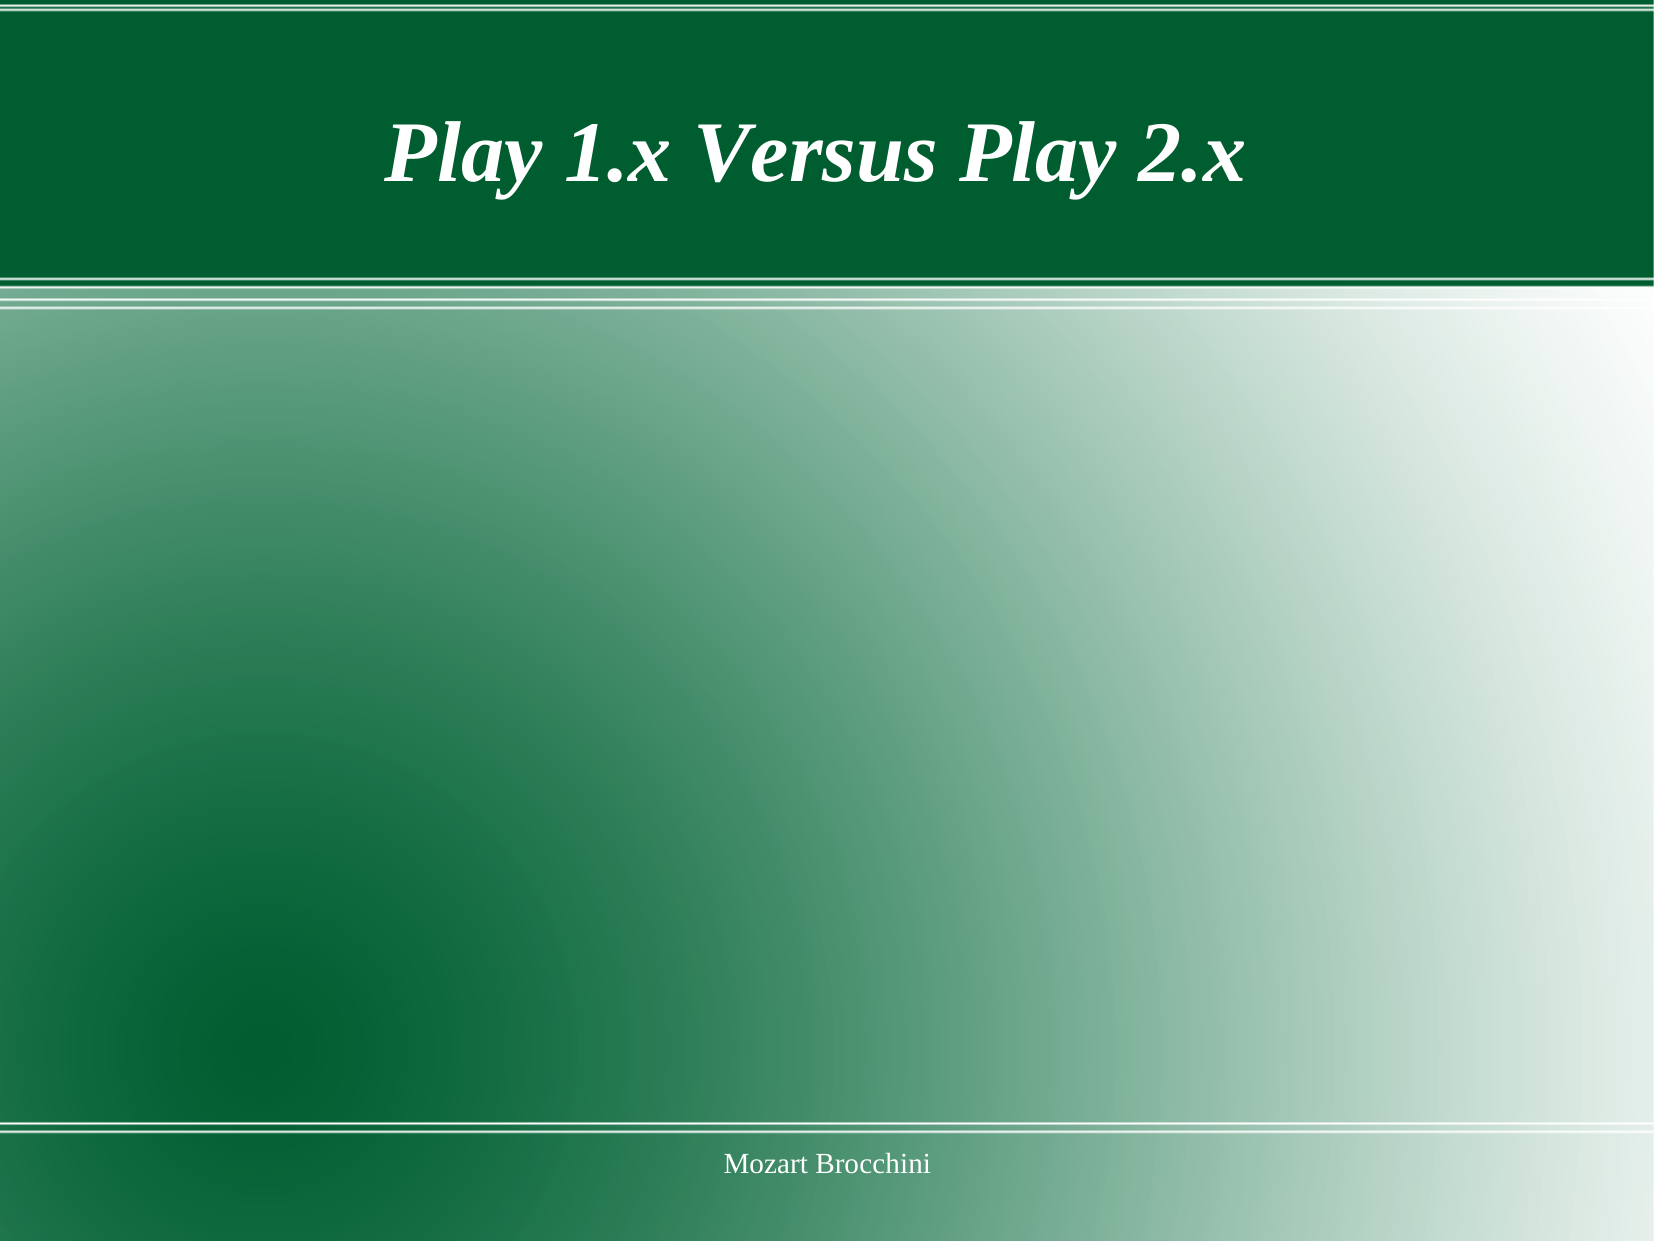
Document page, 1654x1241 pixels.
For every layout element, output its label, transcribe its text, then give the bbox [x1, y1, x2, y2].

picture [0, 0, 1654, 1241]
title Play 1.x Versus Play 2.x [82, 49, 1571, 257]
